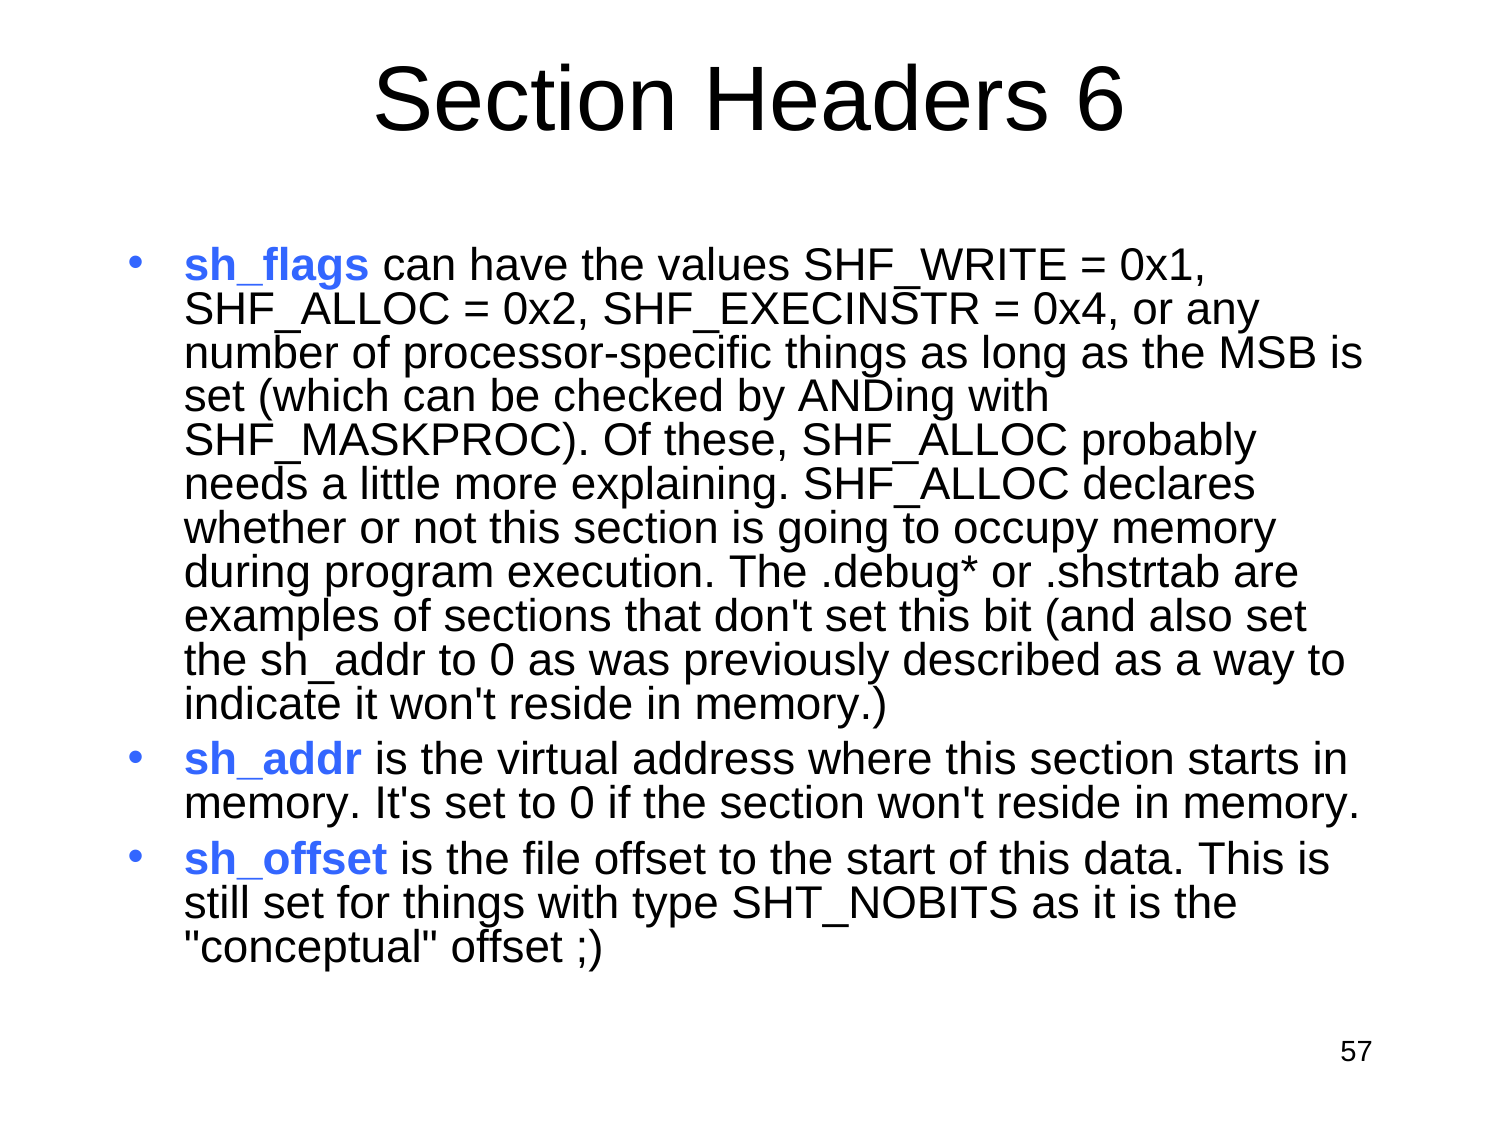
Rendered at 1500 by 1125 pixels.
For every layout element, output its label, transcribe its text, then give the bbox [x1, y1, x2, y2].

title Section Headers 6 [0, 0, 1500, 188]
list sh_flags can have the values SHF_WRITE = 0x1, SHF_ALLOC = 0x2, SHF_EXECINSTR = 0x4, or any number of processor-specific things as long as the MSB is set (which can be checked by ANDing with SHF_MASKPROC). Of these, SHF_ALLOC probably needs a little more explaining. SHF_ALLOC declares whether or not this section is going to occupy memory during program execution. The .debug* or .shstrtab are examples of sections that don't set this bit (and also set the sh_addr to 0 as was previously described as a way to indicate it won't reside in memory.) sh_addr is the virtual address where this section starts in memory. It's set to 0 if the section won't reside in memory. sh_offset is the file offset to the start of this data. This is still set for things with type SHT_NOBITS as it is the "conceptual" offset ;) [112, 237, 1388, 1063]
text_box <number> [1074, 1025, 1388, 1101]
